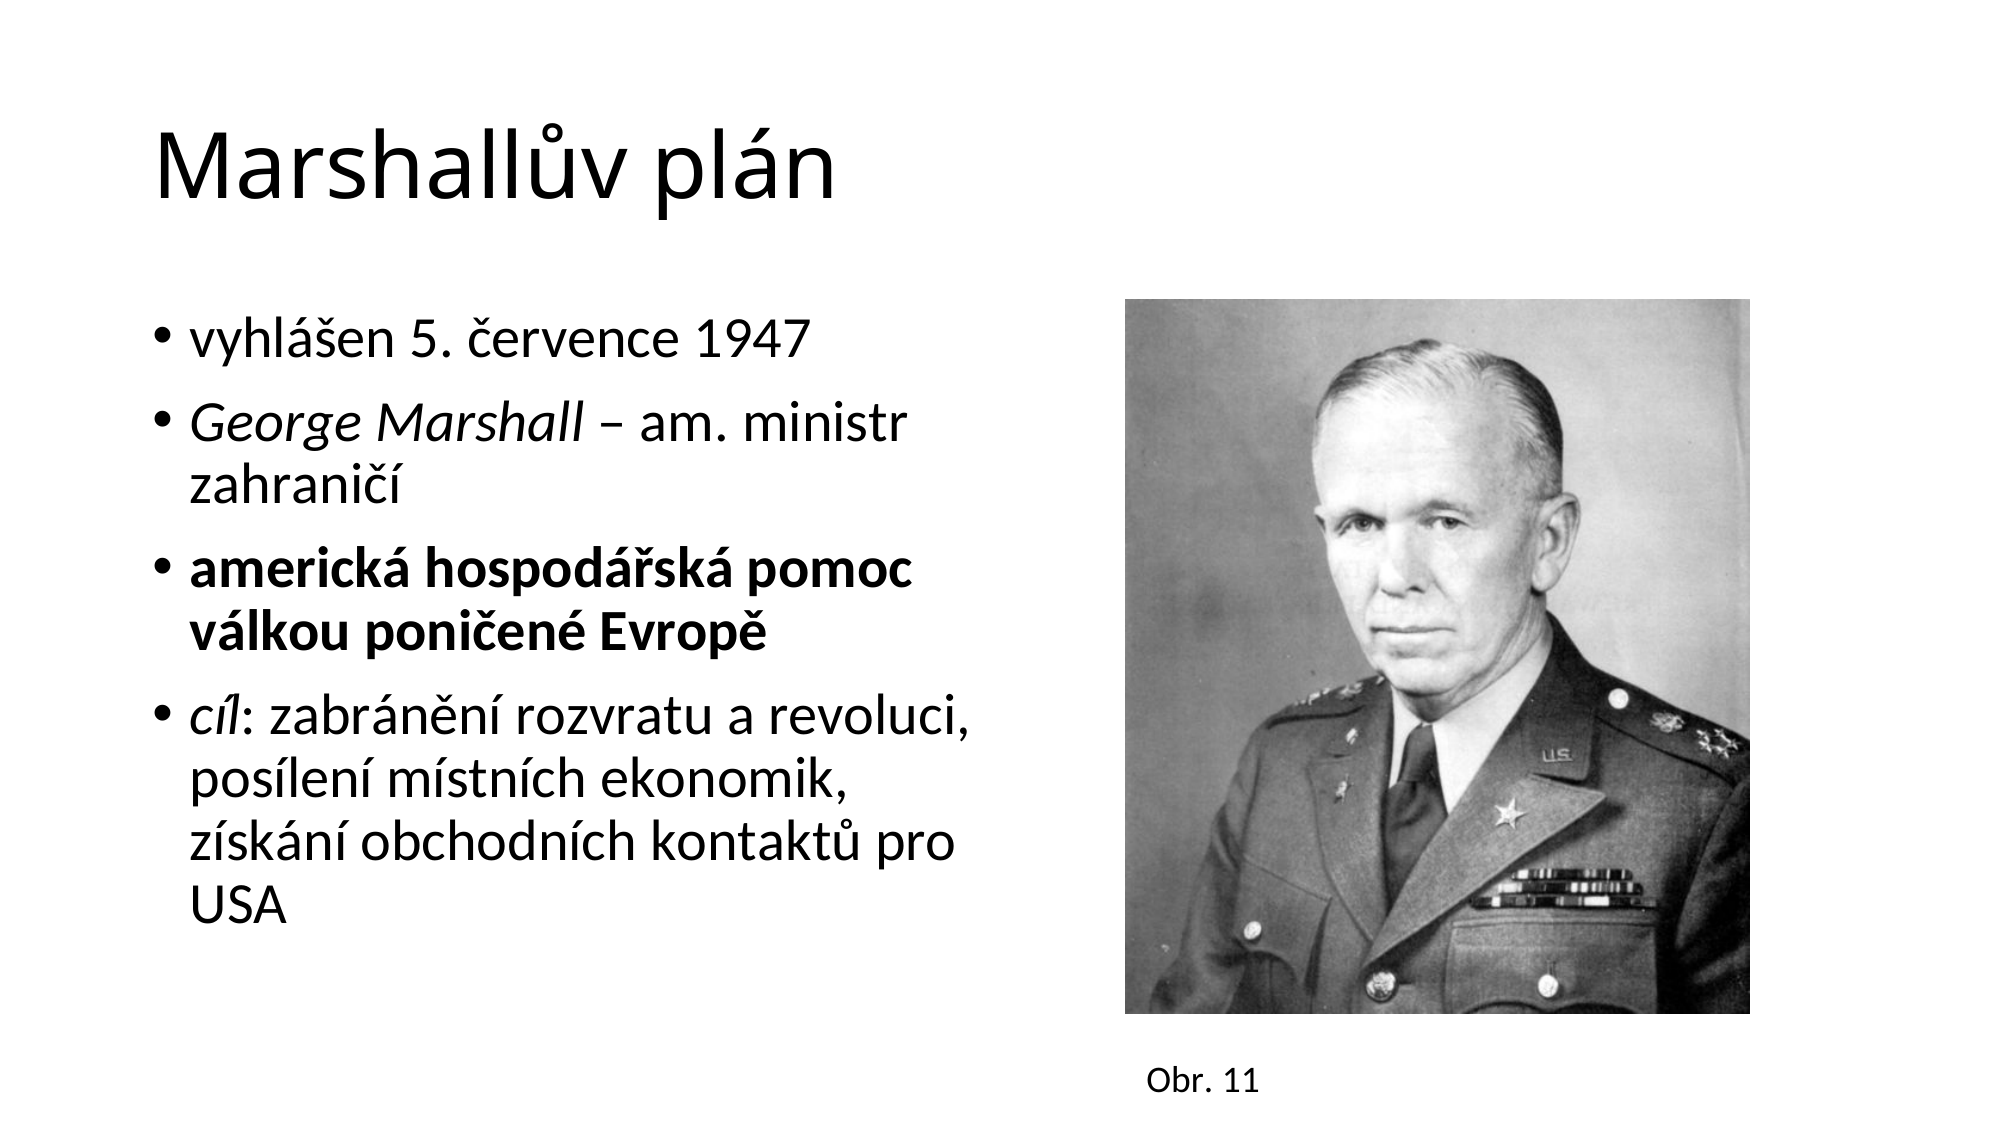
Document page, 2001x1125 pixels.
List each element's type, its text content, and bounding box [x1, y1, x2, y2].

title Marshallův plán [137, 59, 1863, 278]
list vyhlášen 5. července 1947 George Marshall – am. ministr zahraničí americká hospodářská pomoc válkou poničené Evropě cíl: zabránění rozvratu a revoluci, posílení místních ekonomik, získání obchodních kontaktů pro USA [137, 299, 988, 1028]
text_box Obr. 11 [1131, 1047, 1287, 1109]
text_box [1125, 299, 1750, 1014]
